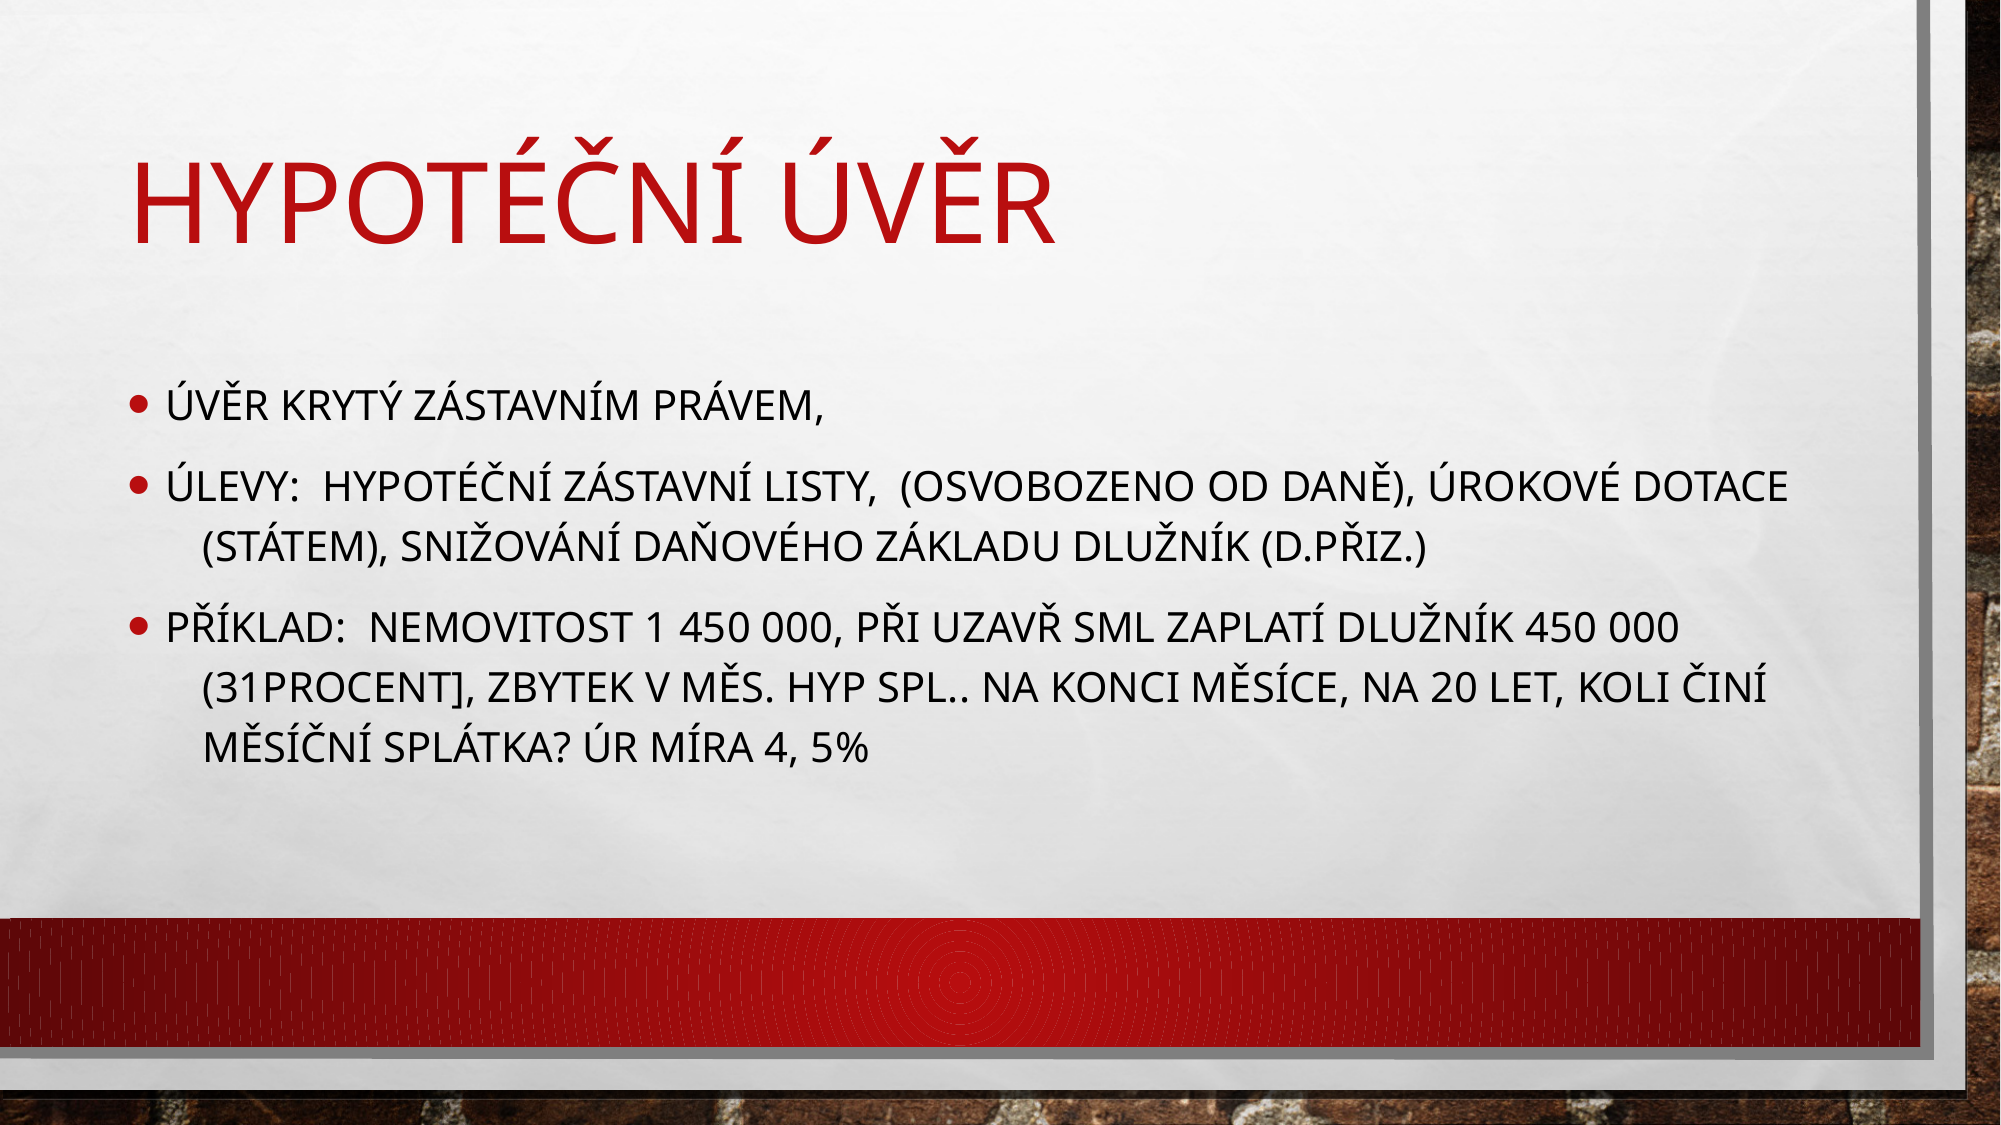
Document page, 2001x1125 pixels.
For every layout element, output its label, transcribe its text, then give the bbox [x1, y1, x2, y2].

list Úvěr Krytý zástavním právem, Úlevy: hypotéční zástavní listy, (osvobozeno od daně), úrokové dotace (státem), snižování daňového základu dlužník (d.přiz.) Příklad: nemoviTOST 1 450 000, při uzavř sml zaplatí dlužník 450 000 (31procent], zbytek v měs. Hyp spl.. Na konci měsíce, na 20 let, Koli činí měsíční splátka? Úr míra 4, 5% [112, 338, 1818, 882]
title Hypotéční úvěr [112, 112, 1819, 302]
